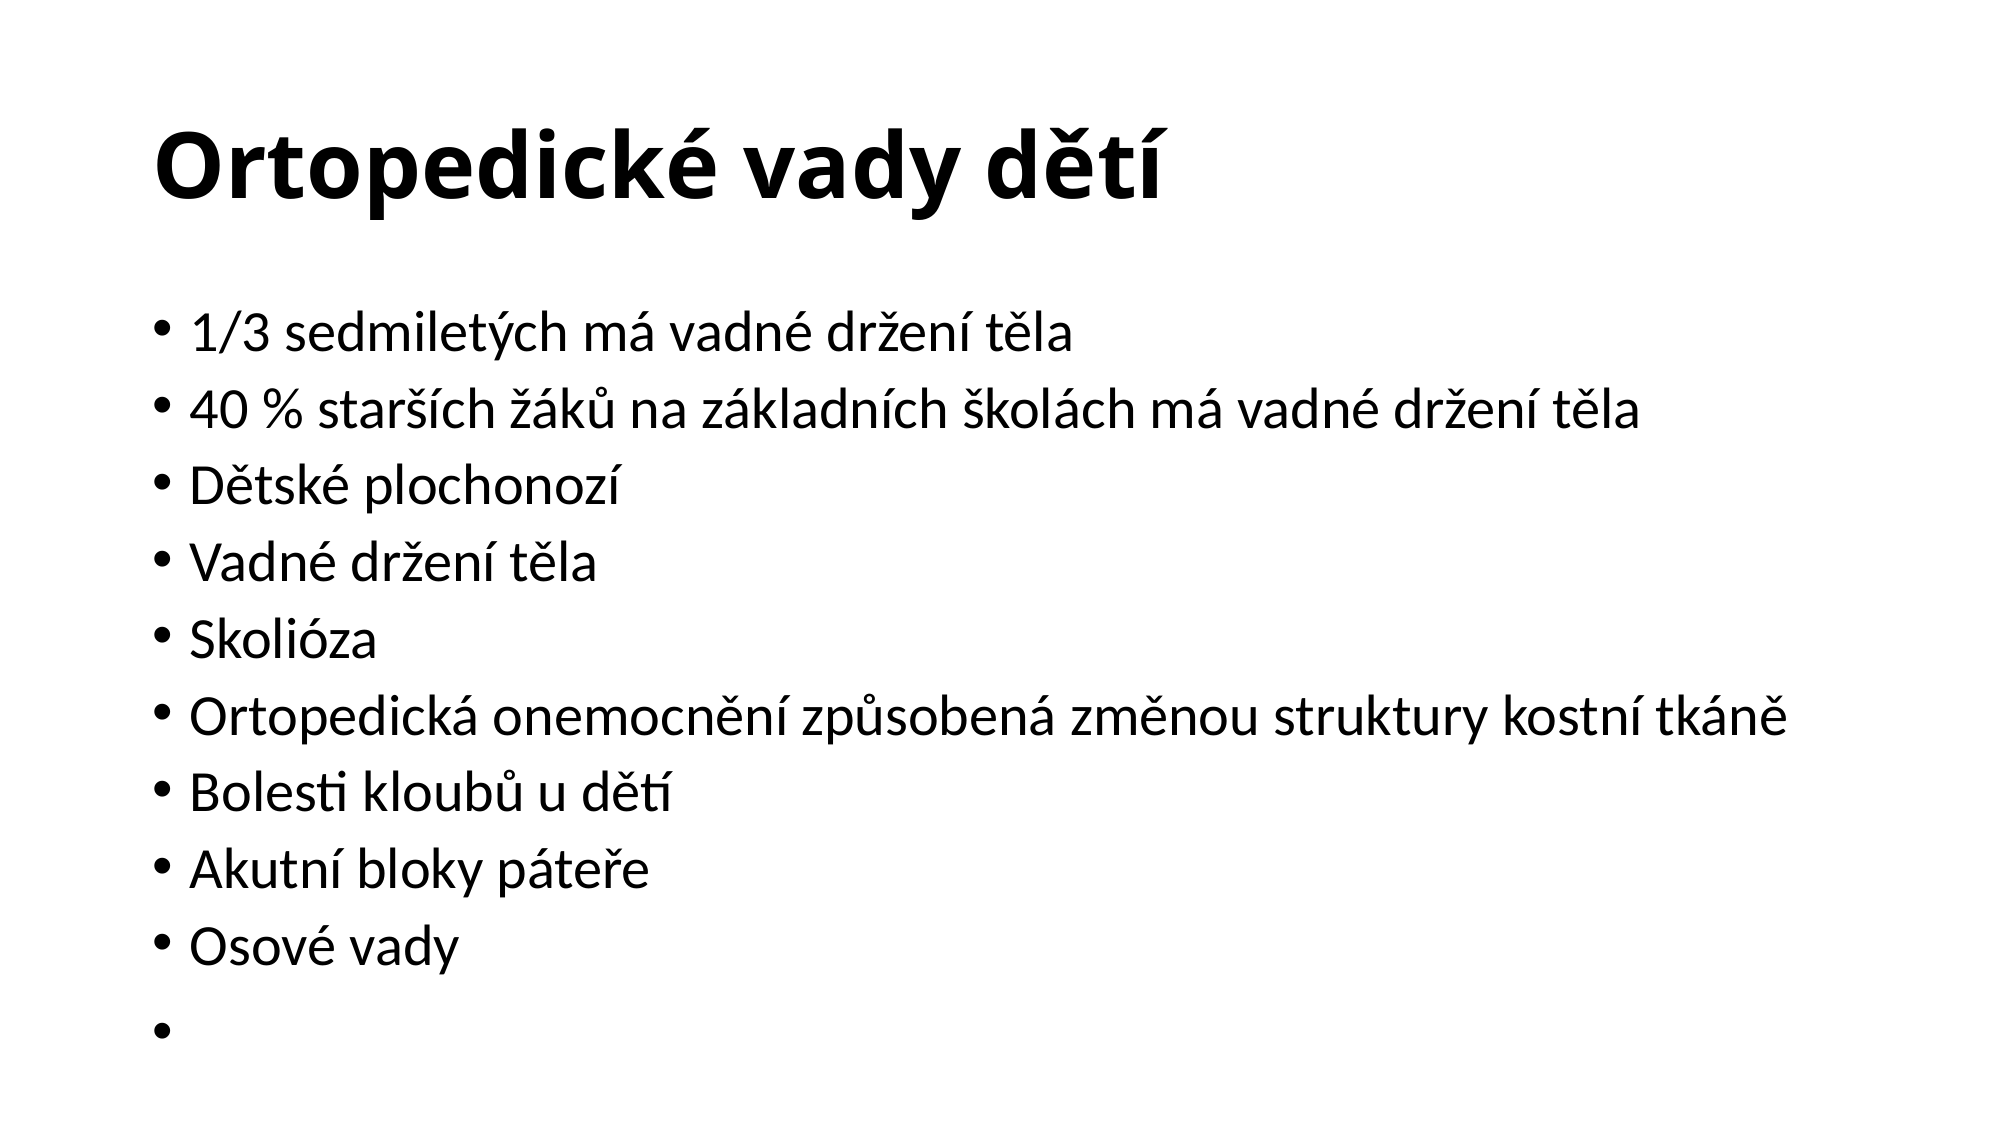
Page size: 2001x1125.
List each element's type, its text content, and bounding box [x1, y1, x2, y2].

title Ortopedické vady dětí [137, 59, 1863, 278]
list 1/3 sedmiletých má vadné držení těla 40 % starších žáků na základních školách má vadné držení těla Dětské plochonozí Vadné držení těla Skolióza Ortopedická onemocnění způsobená změnou struktury kostní tkáně Bolesti kloubů u dětí Akutní bloky páteře Osové vady [137, 299, 1863, 1014]
